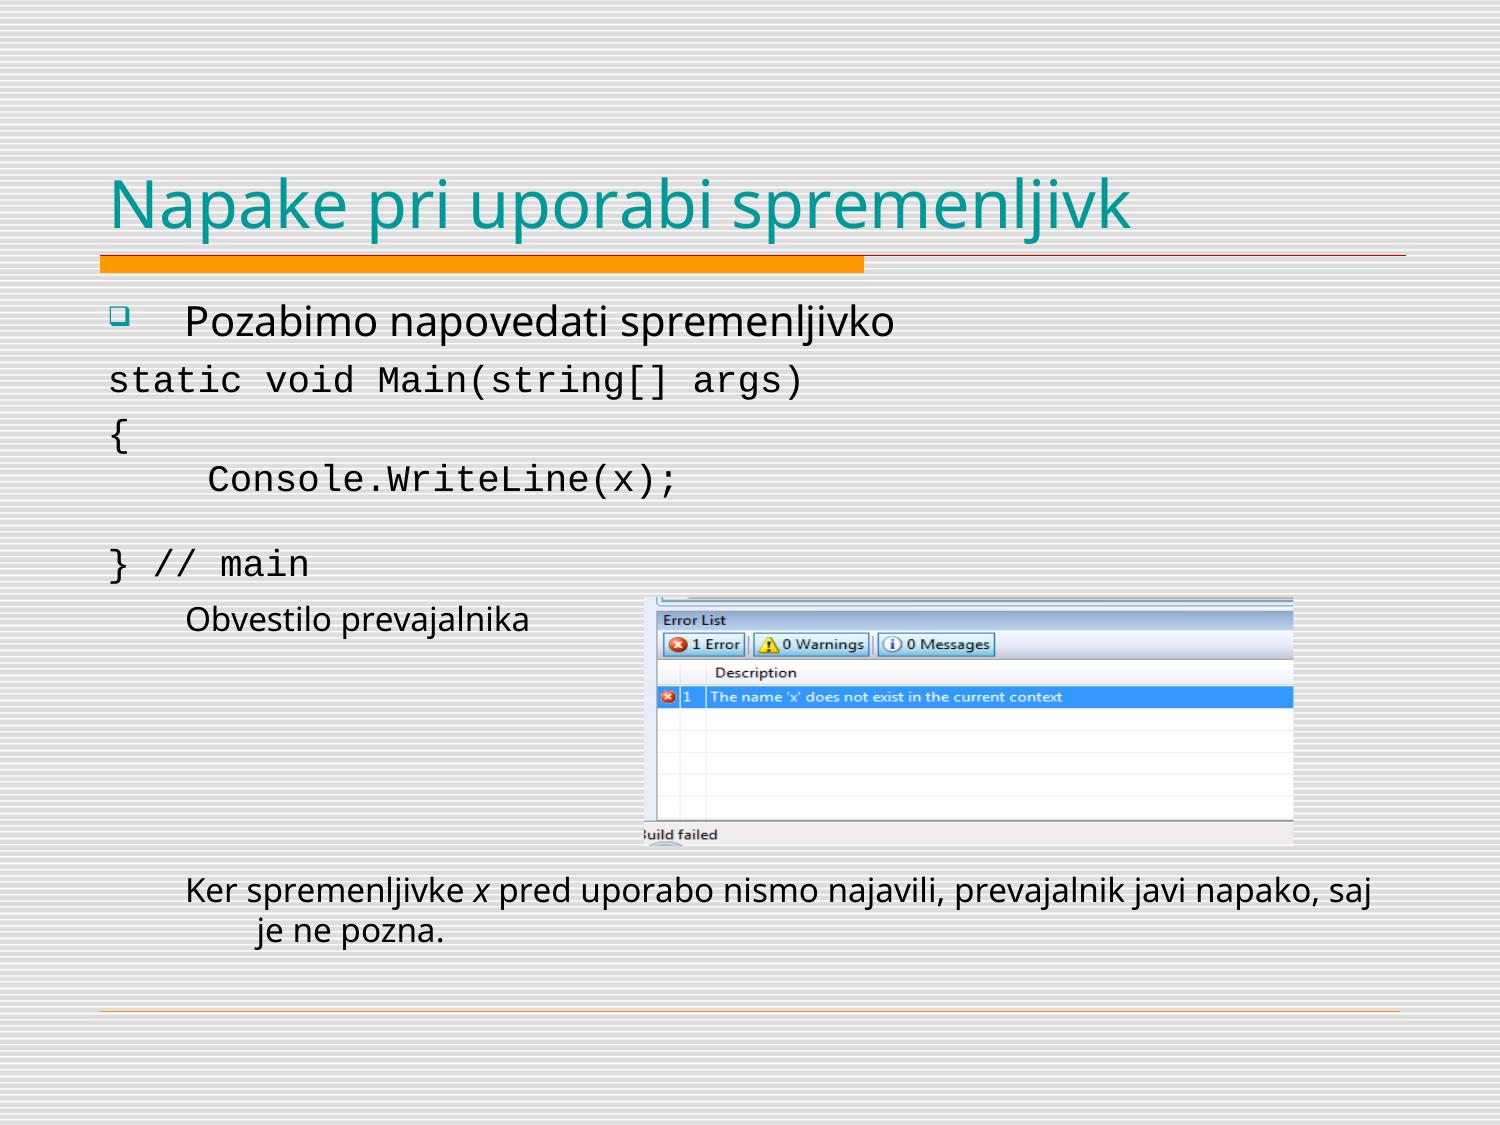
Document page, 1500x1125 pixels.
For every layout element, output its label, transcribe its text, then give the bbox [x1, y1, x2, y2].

title Napake pri uporabi spremenljivk [94, 49, 1407, 250]
list Pozabimo napovedati spremenljivko static void Main(string[] args) { Console.WriteLine(x); } // main Obvestilo prevajalnika Ker spremenljivke x pred uporabo nismo najavili, prevajalnik javi napako, saj je ne pozna. [92, 287, 1406, 977]
picture [0, 0, 1500, 1125]
